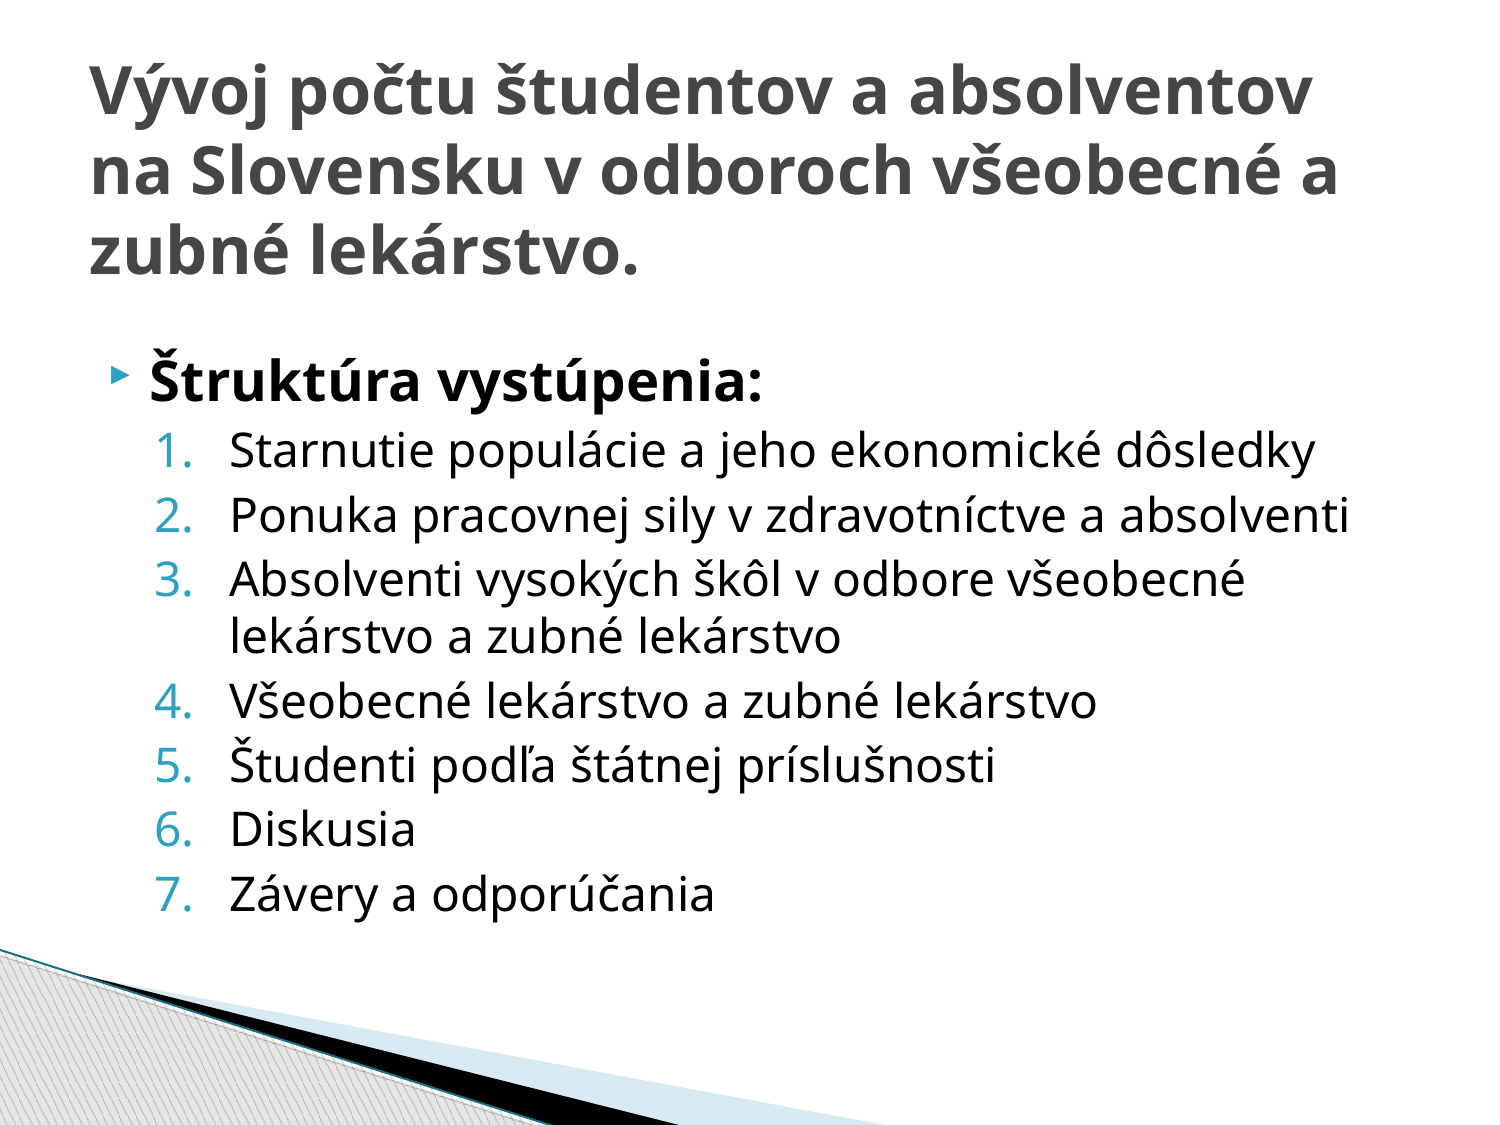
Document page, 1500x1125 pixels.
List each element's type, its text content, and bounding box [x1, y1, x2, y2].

title Vývoj počtu študentov a absolventov na Slovensku v odboroch všeobecné a zubné lekárstvo. [75, 45, 1425, 291]
list Štruktúra vystúpenia: Starnutie populácie a jeho ekonomické dôsledky Ponuka pracovnej sily v zdravotníctve a absolventi Absolventi vysokých škôl v odbore všeobecné lekárstvo a zubné lekárstvo Všeobecné lekárstvo a zubné lekárstvo Študenti podľa štátnej príslušnosti Diskusia Závery a odporúčania [75, 338, 1425, 986]
